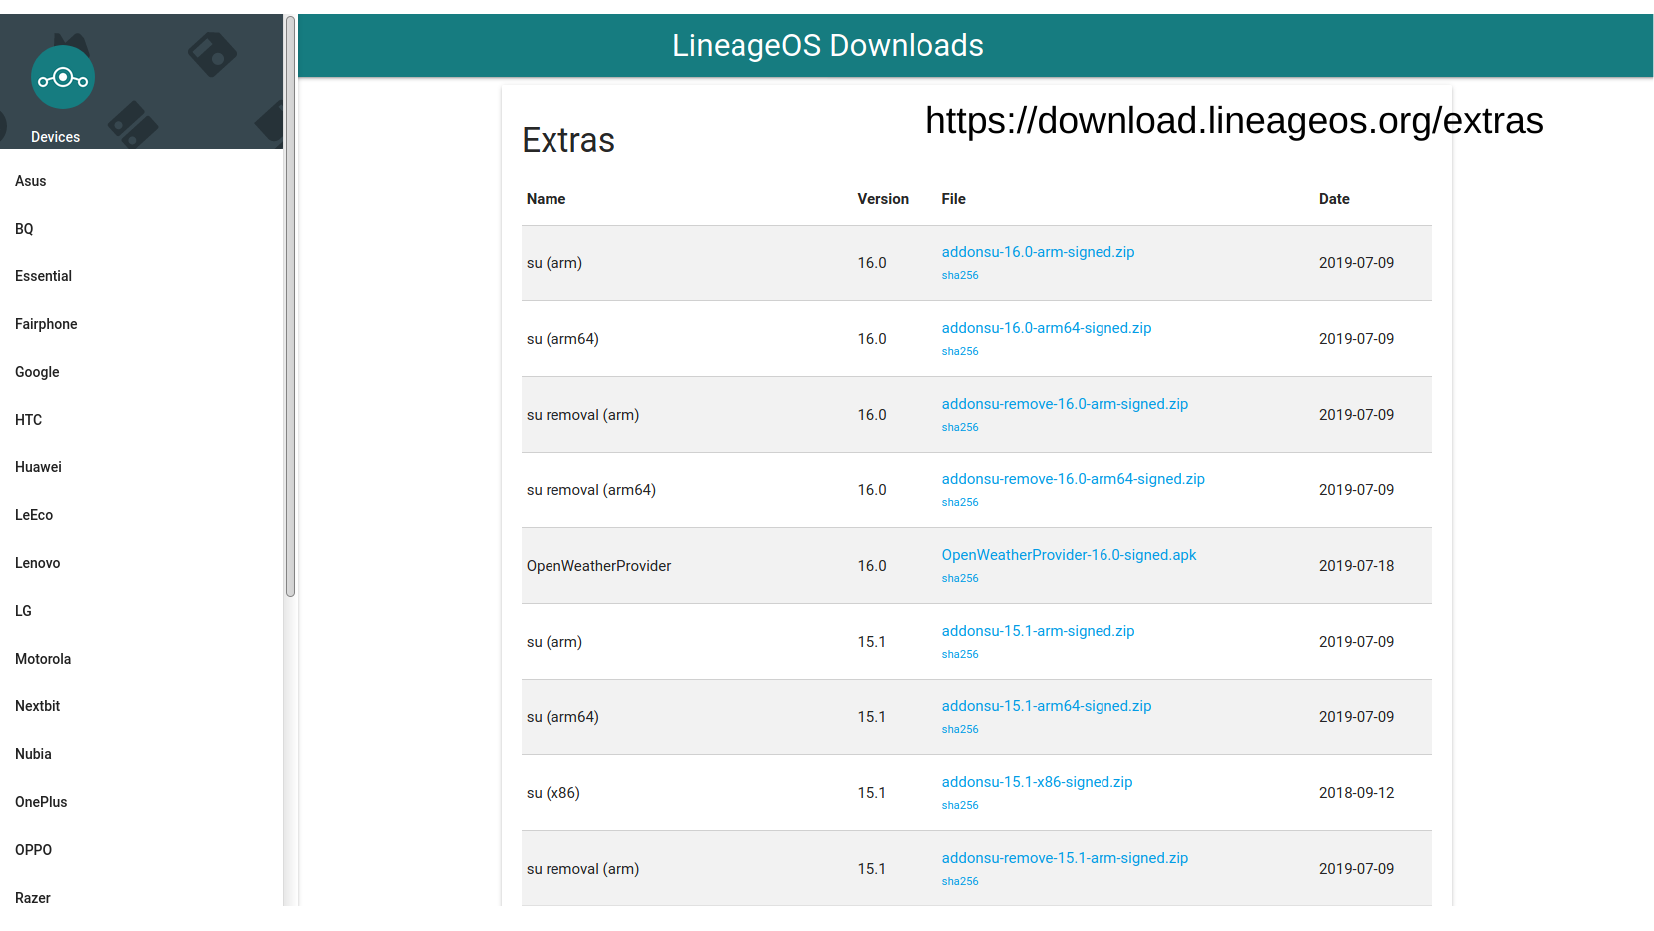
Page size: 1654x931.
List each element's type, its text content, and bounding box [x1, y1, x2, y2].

text_box https://download.lineageos.org/extras [910, 91, 1560, 149]
picture [0, 14, 1654, 906]
